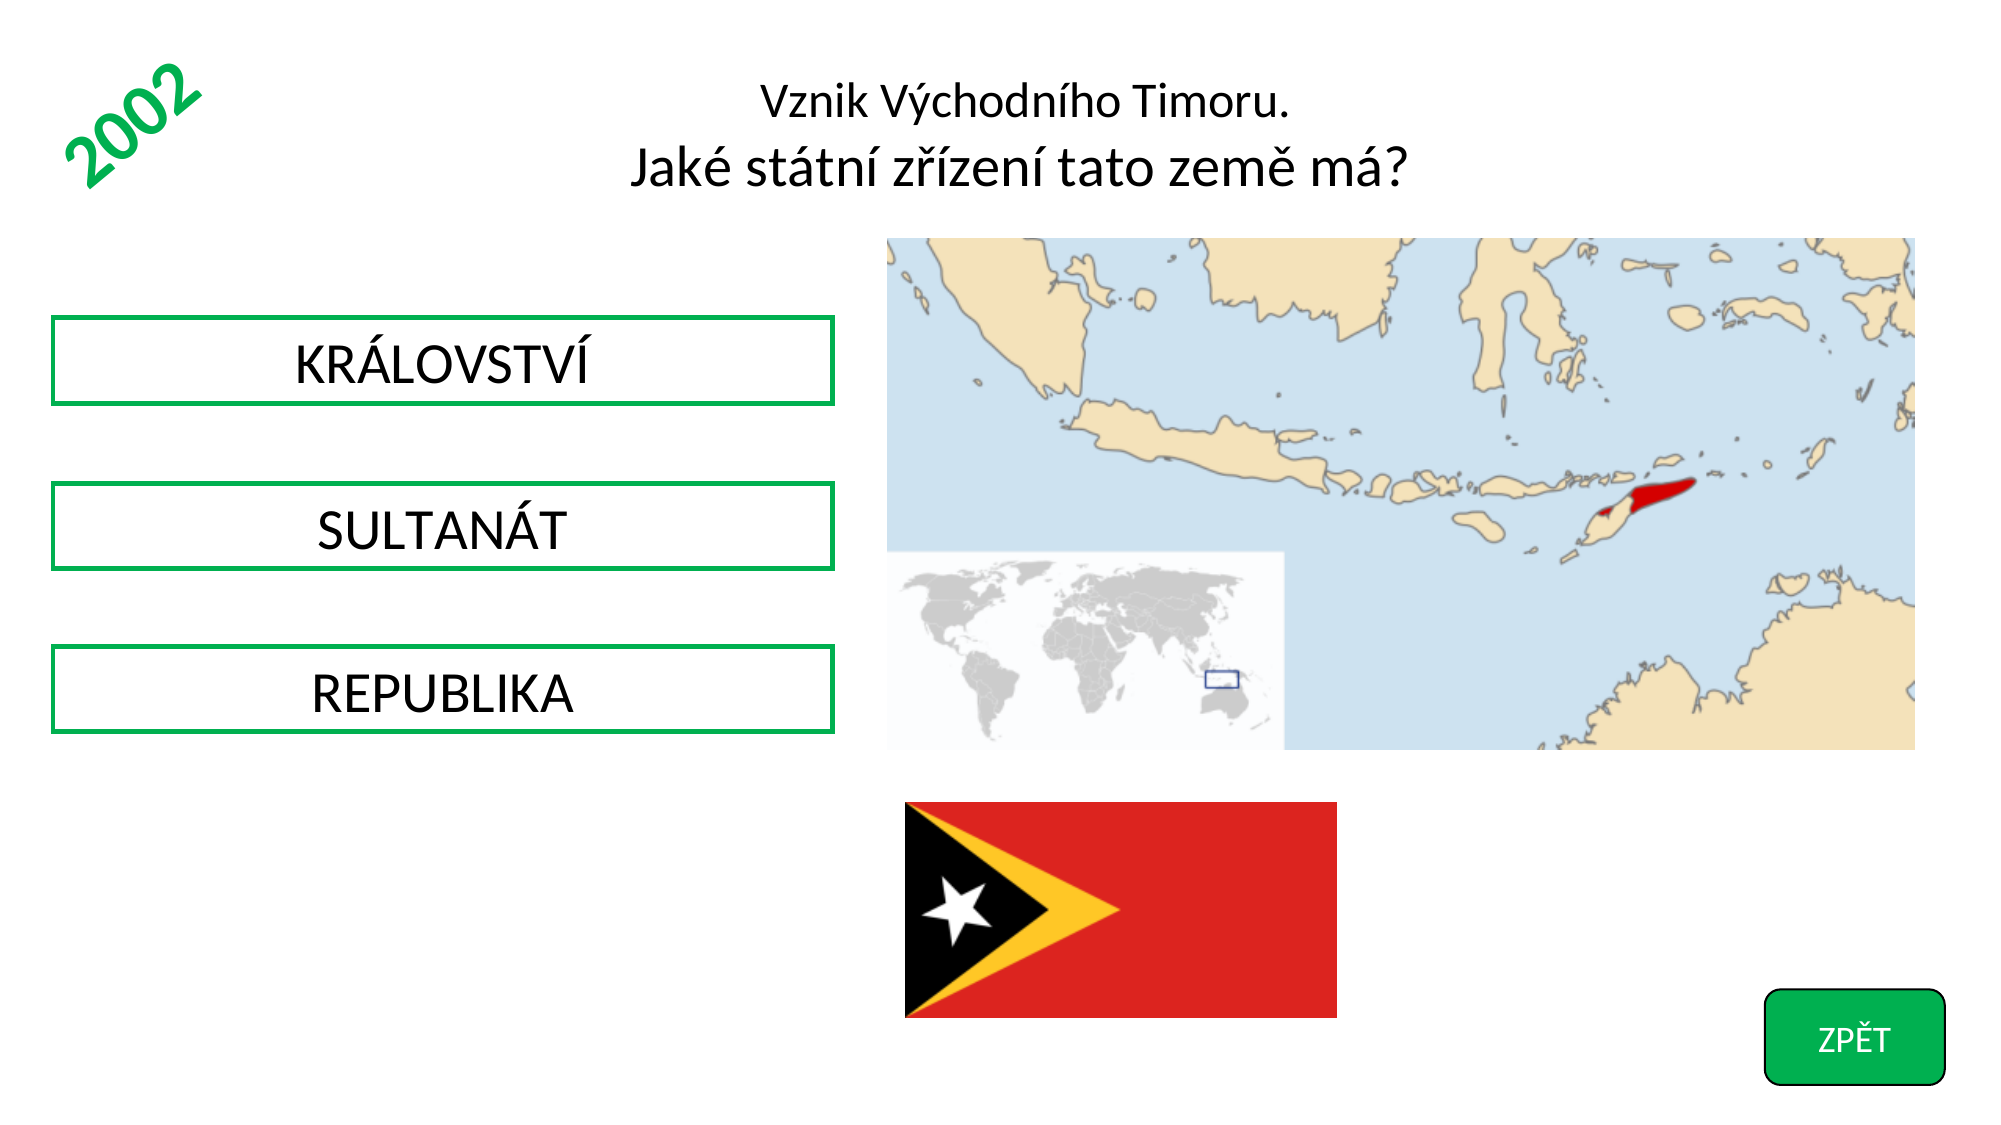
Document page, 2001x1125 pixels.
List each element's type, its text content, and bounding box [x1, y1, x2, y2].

text_box ZPĚT [1764, 989, 1945, 1085]
picture [905, 802, 1337, 1018]
picture [887, 238, 1915, 751]
text_box KRÁLOVSTVÍ [53, 317, 833, 404]
text_box Vznik Východního Timoru. Jaké státní zřízení tato země má? [190, 60, 1851, 276]
text_box SULTANÁT [53, 483, 833, 569]
text_box 2002 [24, 21, 197, 219]
text_box REPUBLIKA [53, 646, 833, 732]
